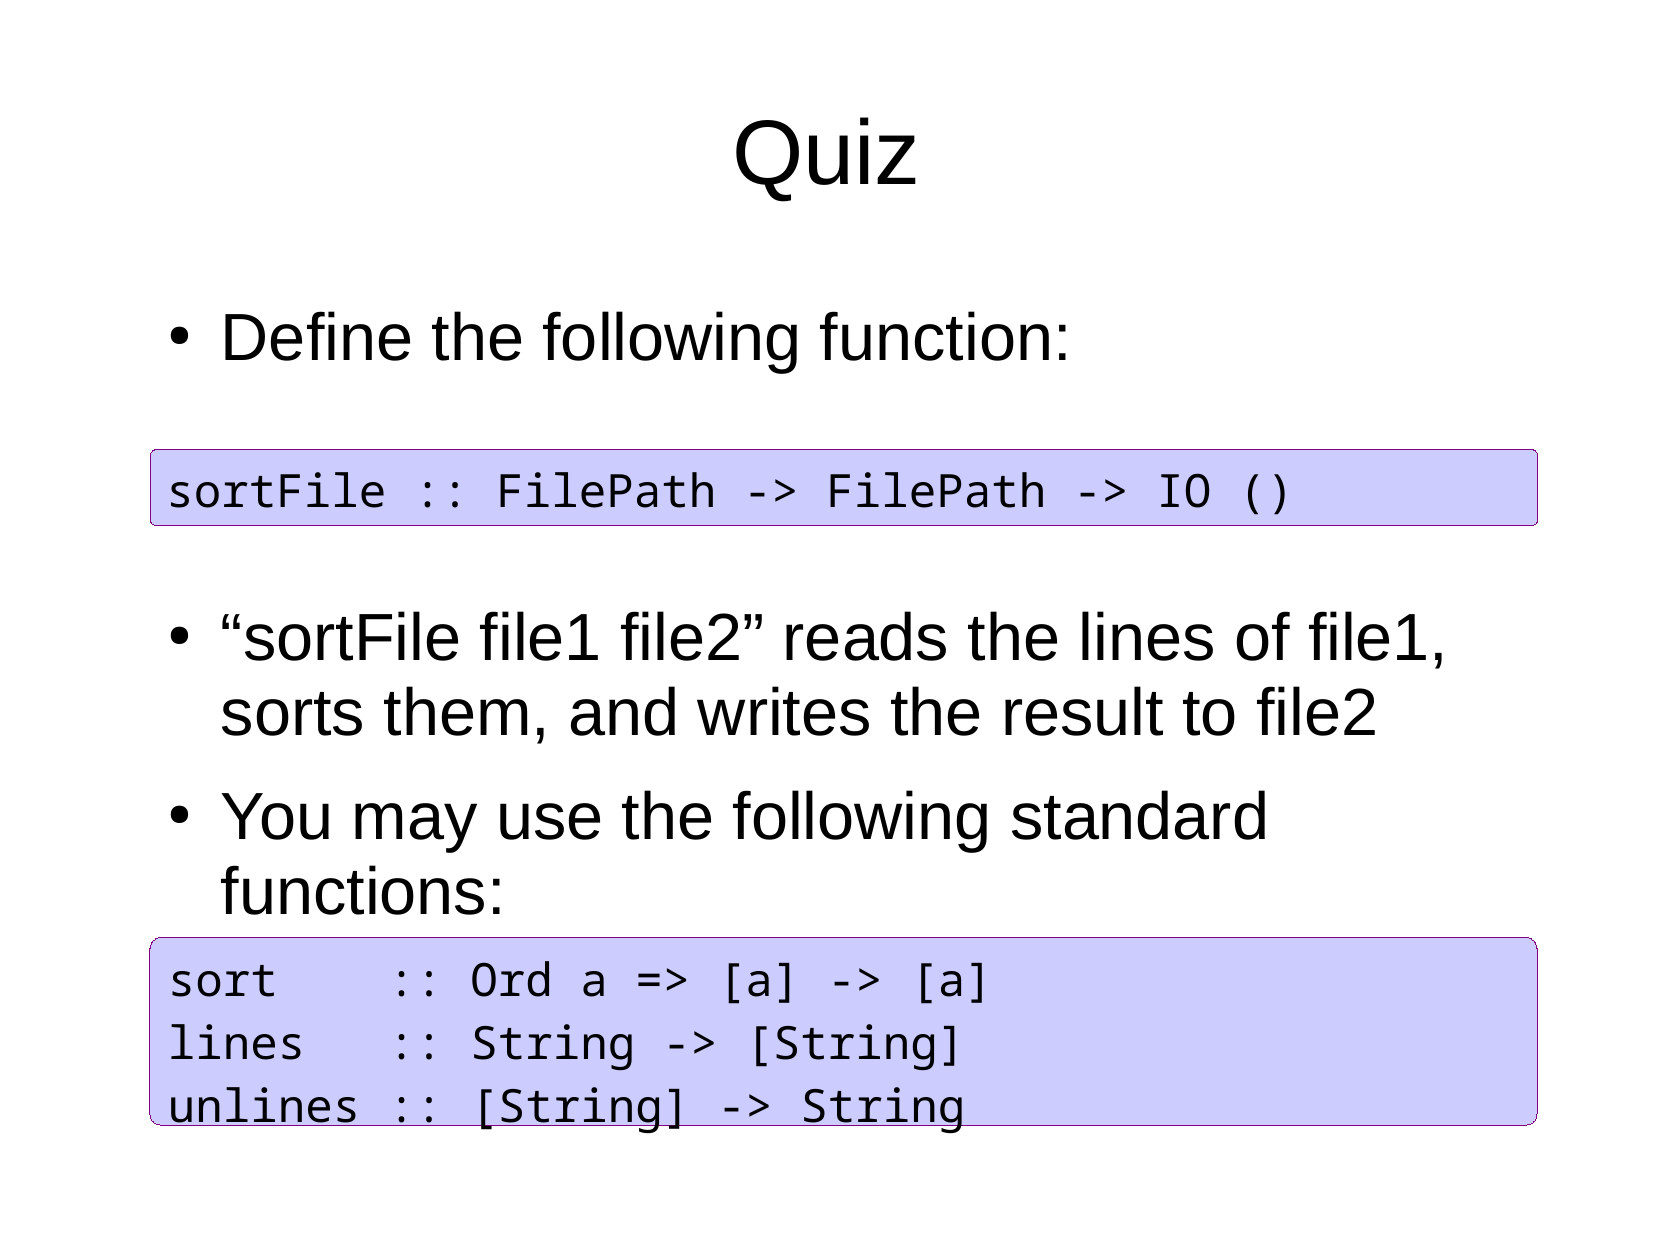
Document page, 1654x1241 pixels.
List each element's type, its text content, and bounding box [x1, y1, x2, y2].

text_box sortFile :: FilePath -> FilePath -> IO () [150, 449, 1538, 526]
text_box sort :: Ord a => [a] -> [a] lines :: String -> [String] unlines :: [String] -> String [149, 937, 1538, 1126]
list “sortFile file1 file2” reads the lines of file1, sorts them, and writes the result to file2 You may use the following standard functions: [150, 600, 1538, 938]
title Quiz [82, 56, 1571, 250]
list Define the following function: [150, 300, 1538, 413]
